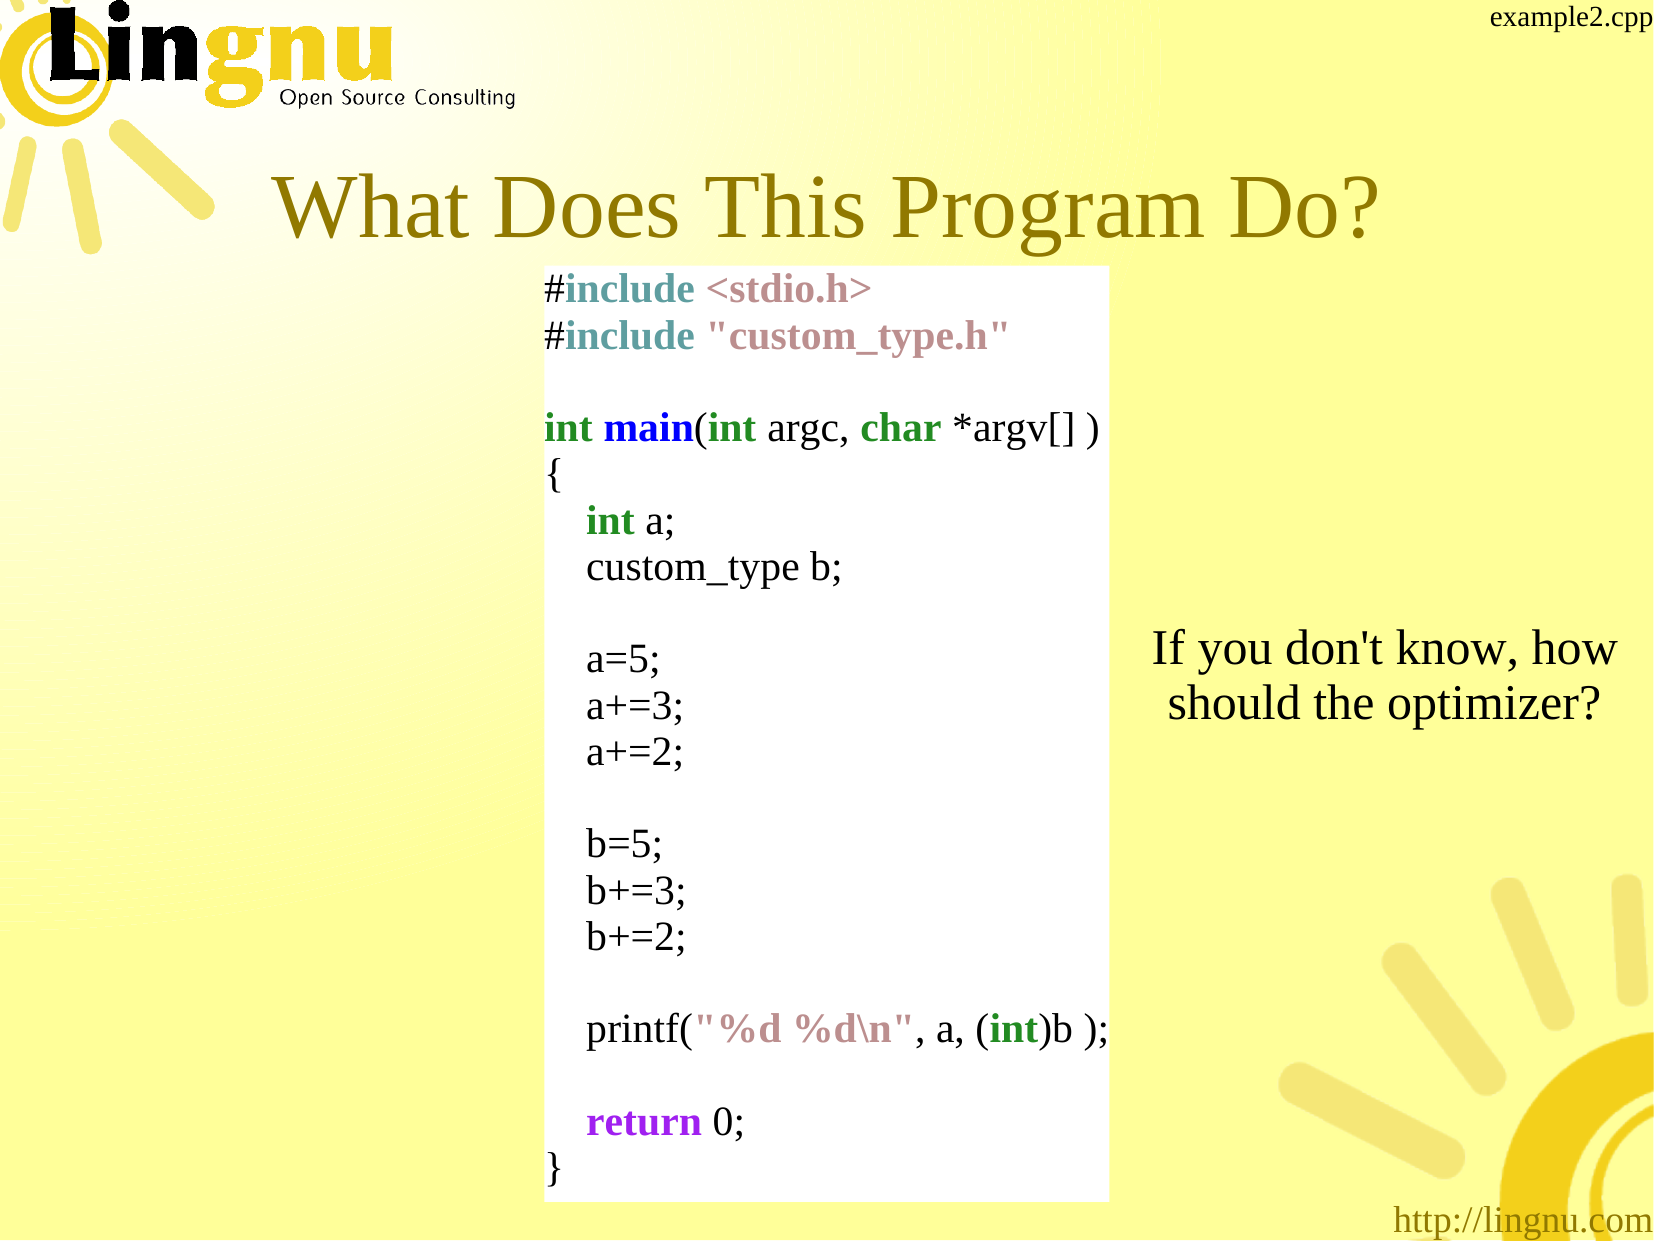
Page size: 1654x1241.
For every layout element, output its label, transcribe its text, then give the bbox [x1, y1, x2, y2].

text_box example2.cpp [1489, 0, 1654, 33]
text_box If you don't know, how should the optimizer? [1151, 620, 1618, 731]
title What Does This Program Do? [121, 102, 1534, 311]
picture [1256, 871, 1654, 1241]
text_box #include <stdio.h> #include "custom_type.h" int main(int argc, char *argv[] ) { int a; custom_type b; a=5; a+=3; a+=2; b=5; b+=3; b+=2; printf("%d %d\n", a, (int)b ); return 0; } [544, 265, 1109, 1202]
picture [0, 0, 516, 256]
